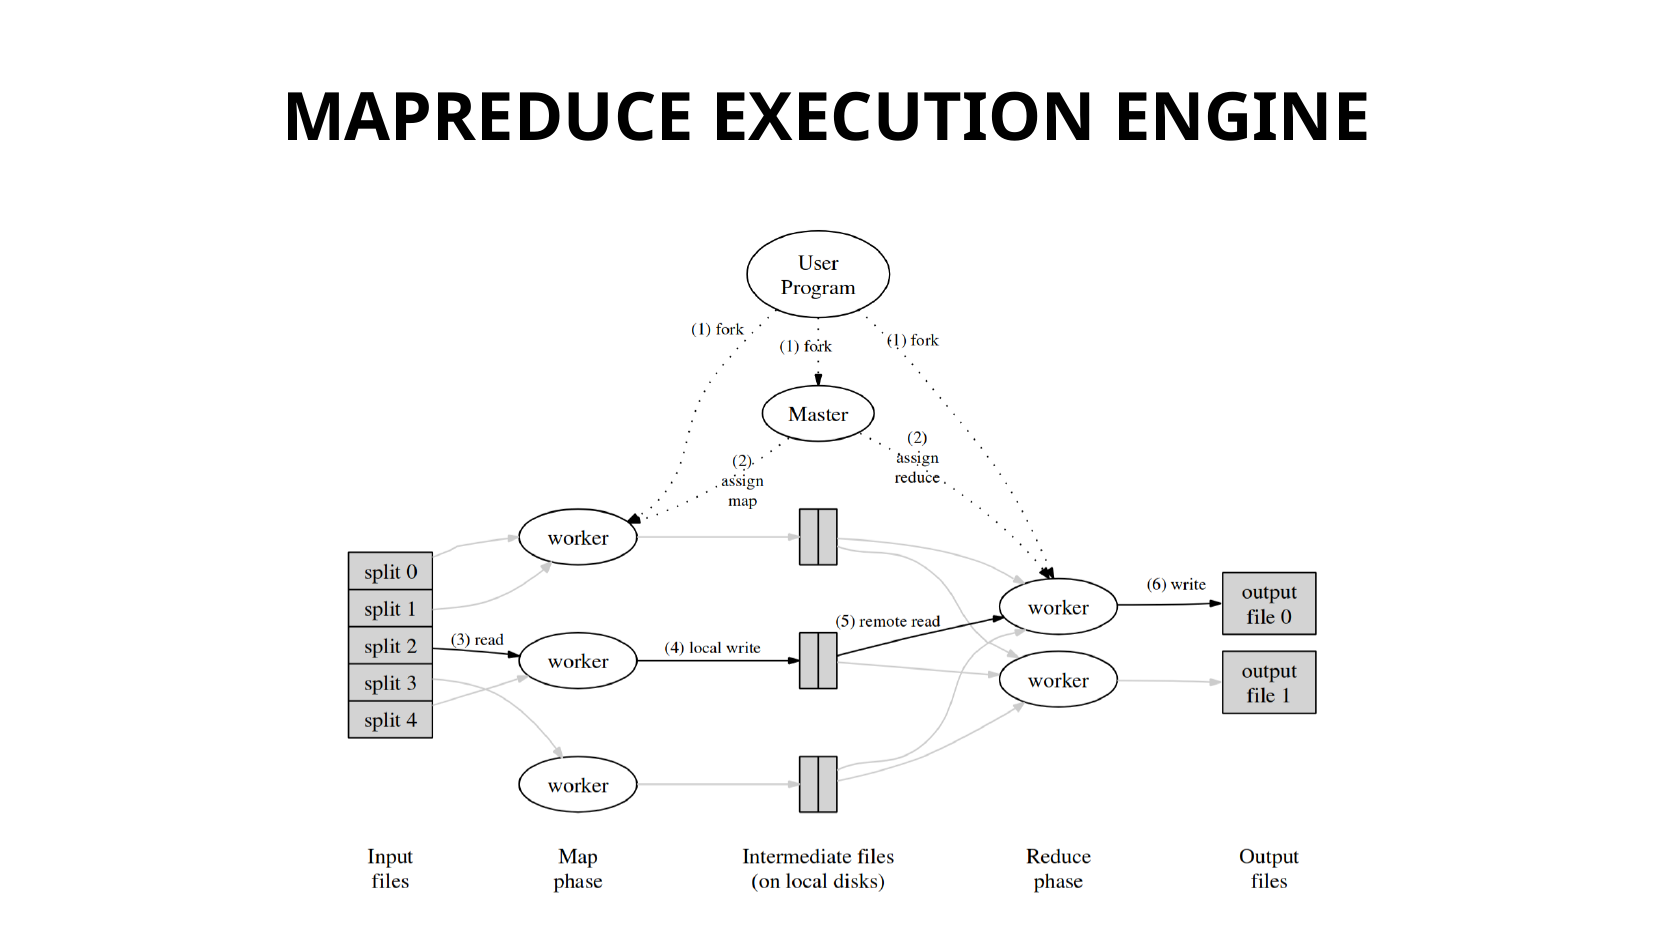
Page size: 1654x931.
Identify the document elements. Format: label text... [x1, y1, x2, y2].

picture [324, 223, 1329, 900]
title MAPREDUCE EXECUTION ENGINE [82, 36, 1571, 193]
